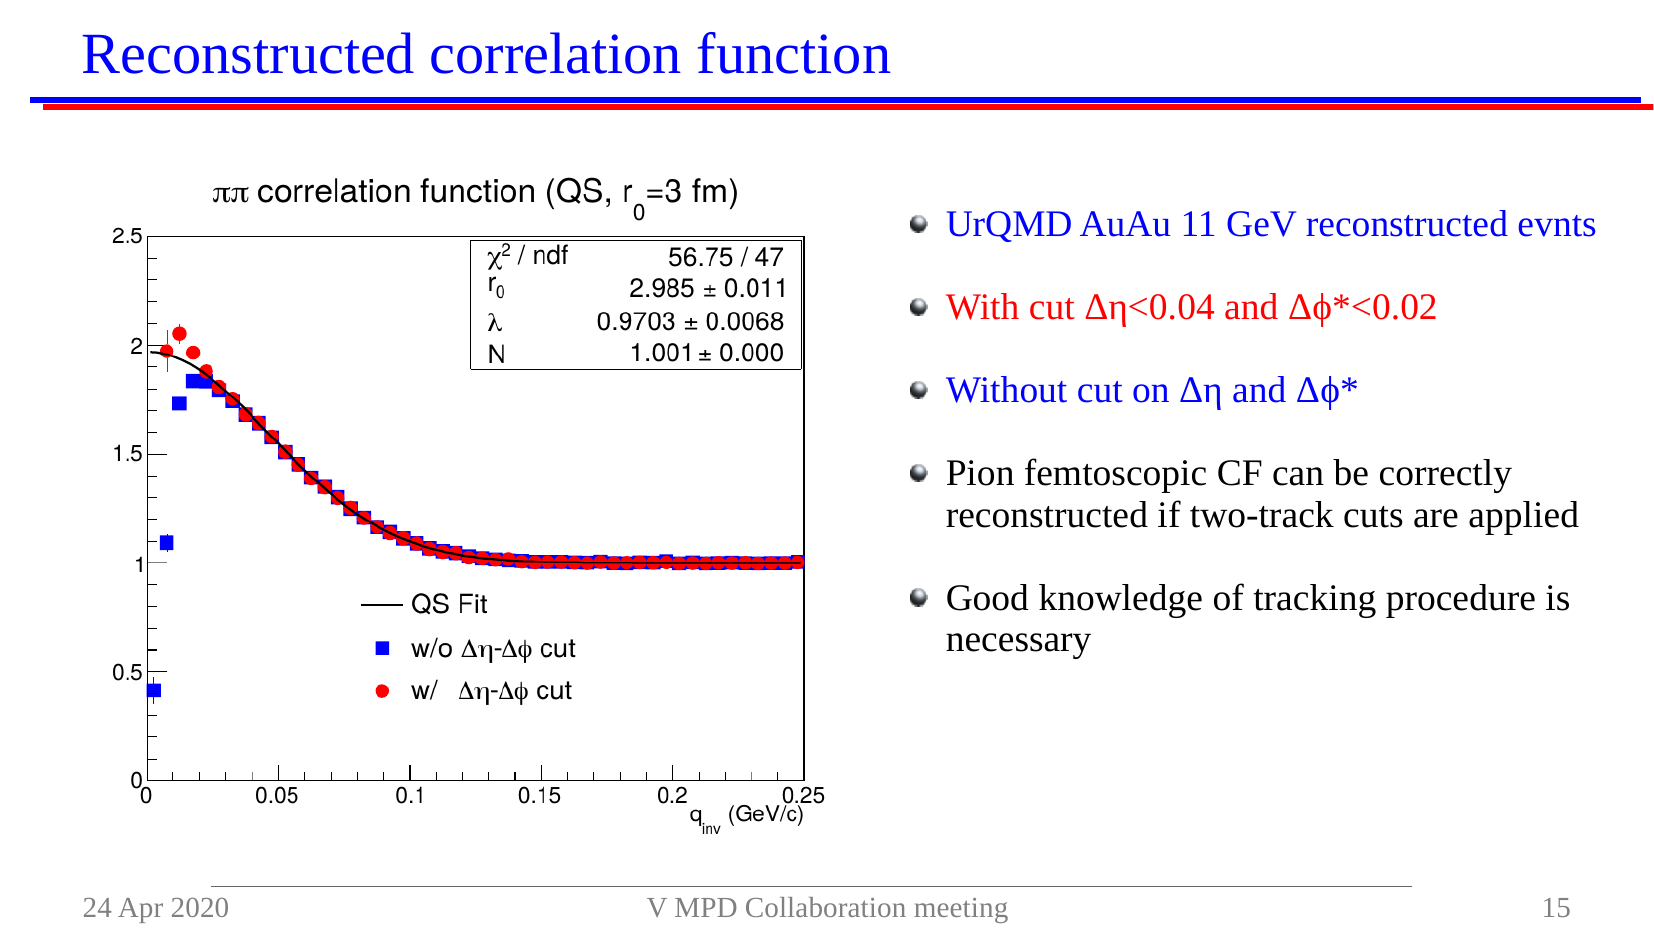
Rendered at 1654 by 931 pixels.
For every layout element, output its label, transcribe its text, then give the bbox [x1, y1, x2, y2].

picture [45, 148, 1001, 853]
text_box UrQMD AuAu 11 GeV reconstructed evnts With cut Δη<0.04 and Δϕ*<0.02 Without cut on Δη and Δϕ* Pion femtoscopic CF can be correctly reconstructed if two-track cuts are applied Good knowledge of tracking procedure is necessary [895, 195, 1654, 830]
title Reconstructed correlation function [81, 7, 1570, 91]
